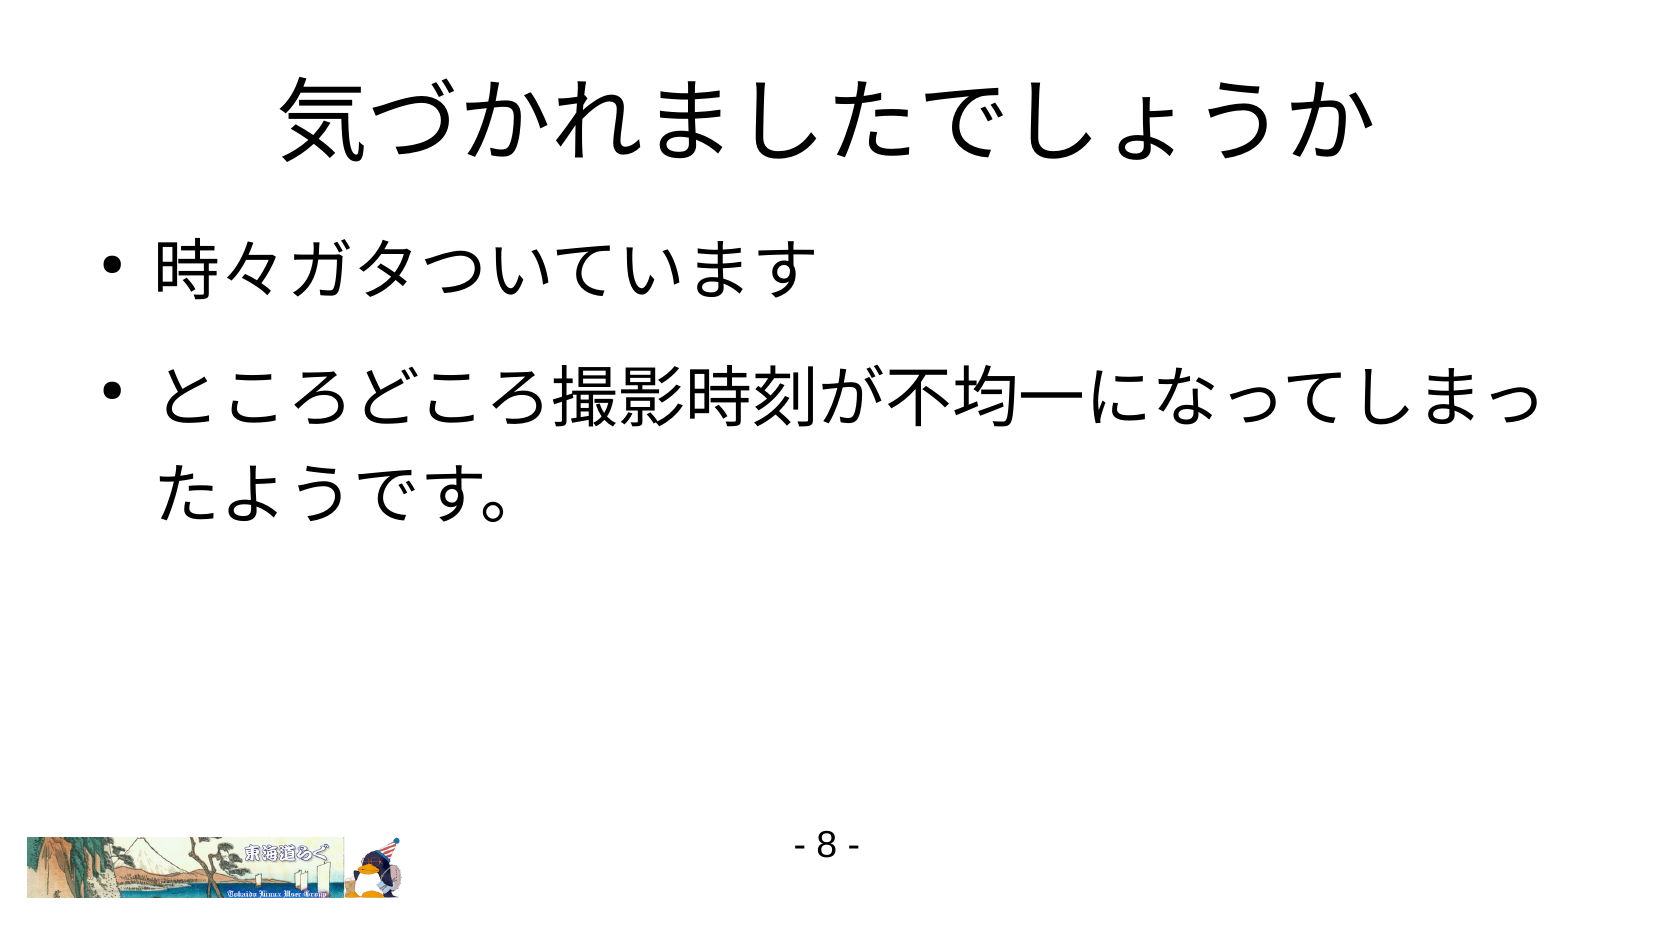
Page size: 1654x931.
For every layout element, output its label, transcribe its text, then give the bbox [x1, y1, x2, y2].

picture [27, 837, 402, 898]
text_box - <番号> - [728, 811, 926, 877]
list 時々ガタついています ところどころ撮影時刻が不均一になってしまったようです。 [82, 217, 1571, 758]
title 気づかれましたでしょうか [82, 37, 1571, 193]
